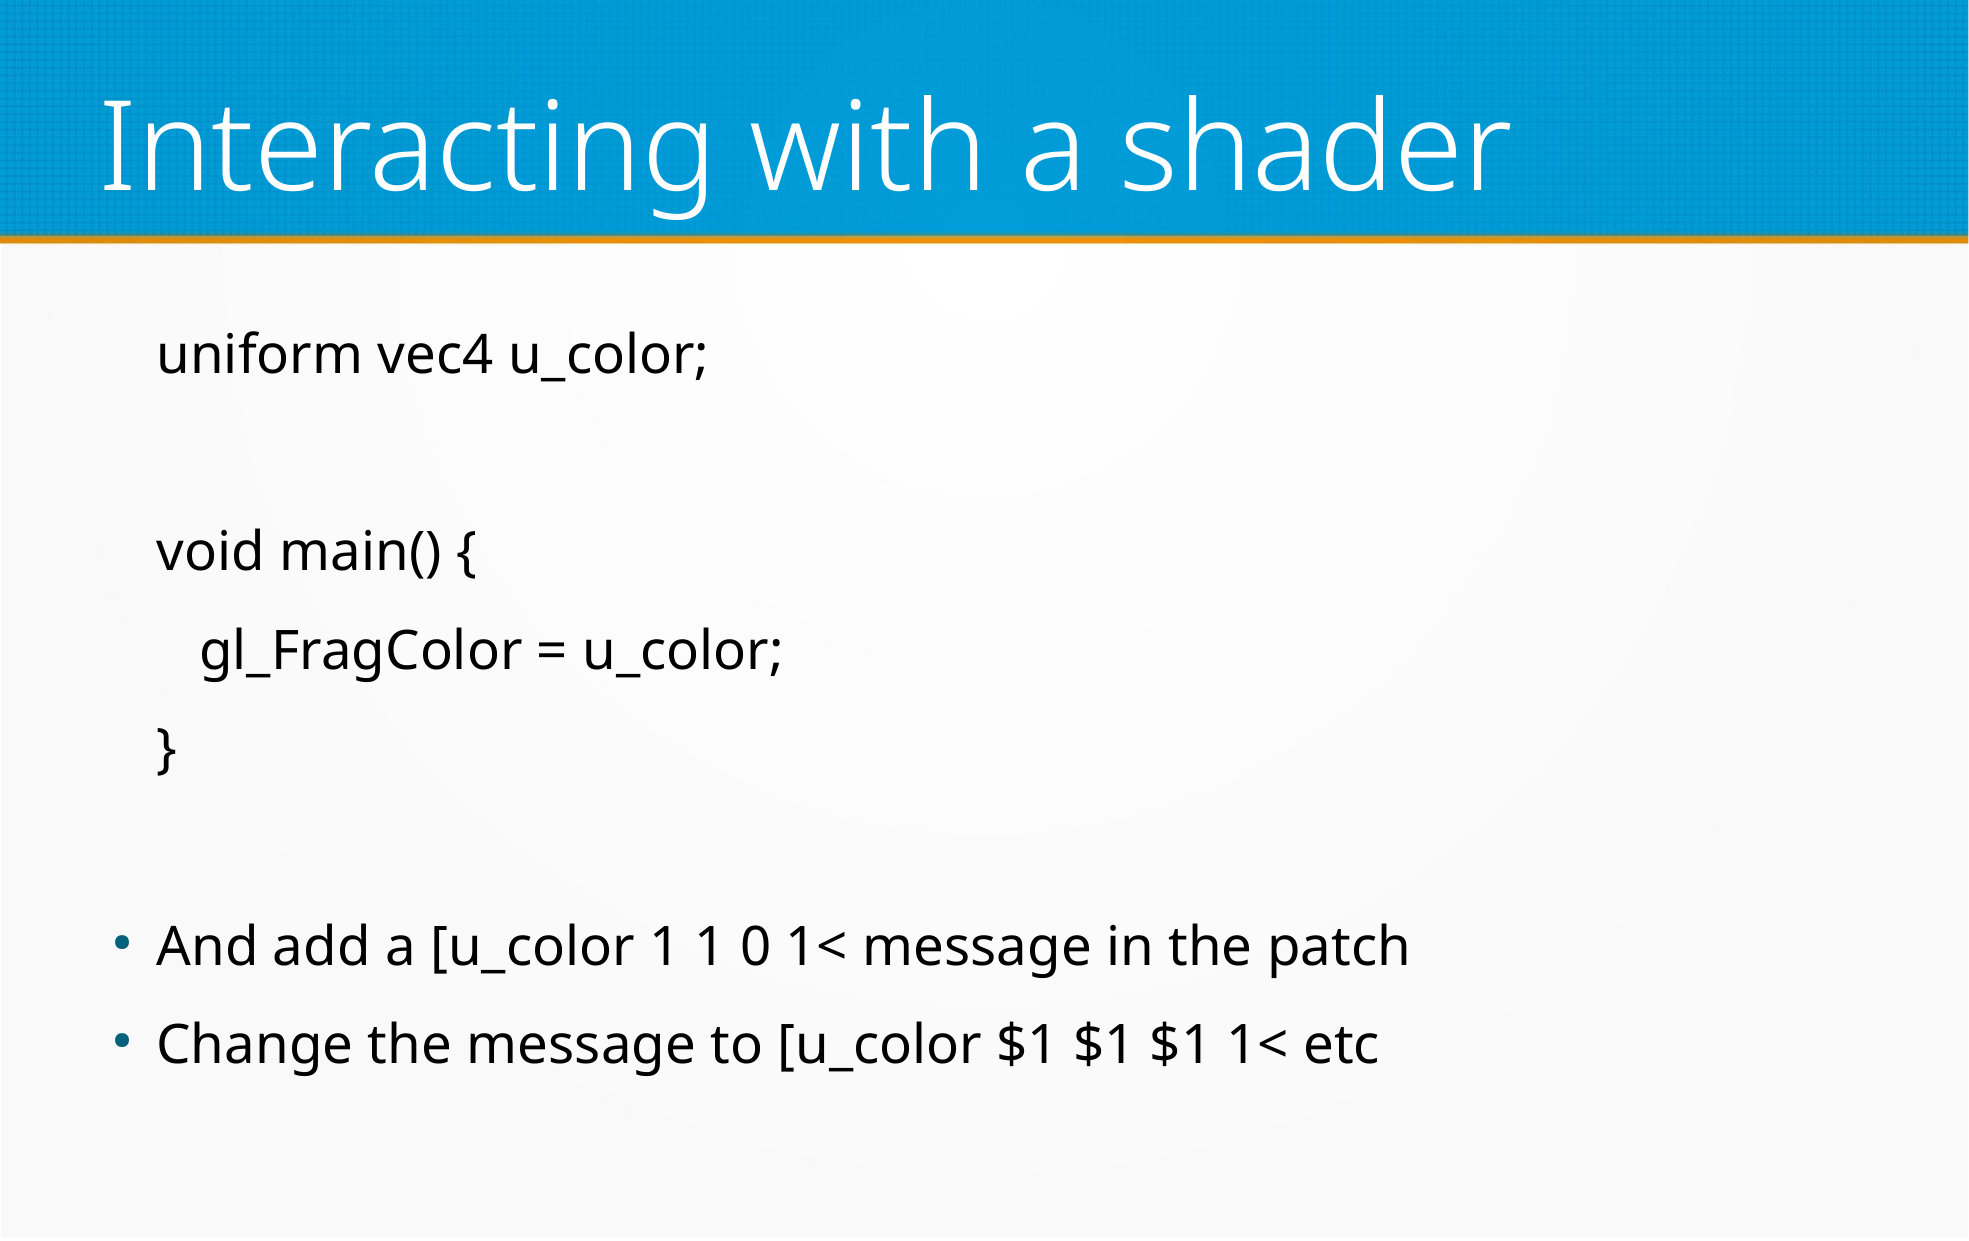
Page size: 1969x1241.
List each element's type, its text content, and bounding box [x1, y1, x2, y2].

title Interacting with a shader [98, 19, 1870, 227]
picture [0, 233, 1969, 1241]
list uniform vec4 u_color; void main() { gl_FragColor = u_color; } And add a [u_color 1 1 0 1< message in the patch Change the message to [u_color $1 $1 $1 1< etc [98, 315, 1861, 1081]
